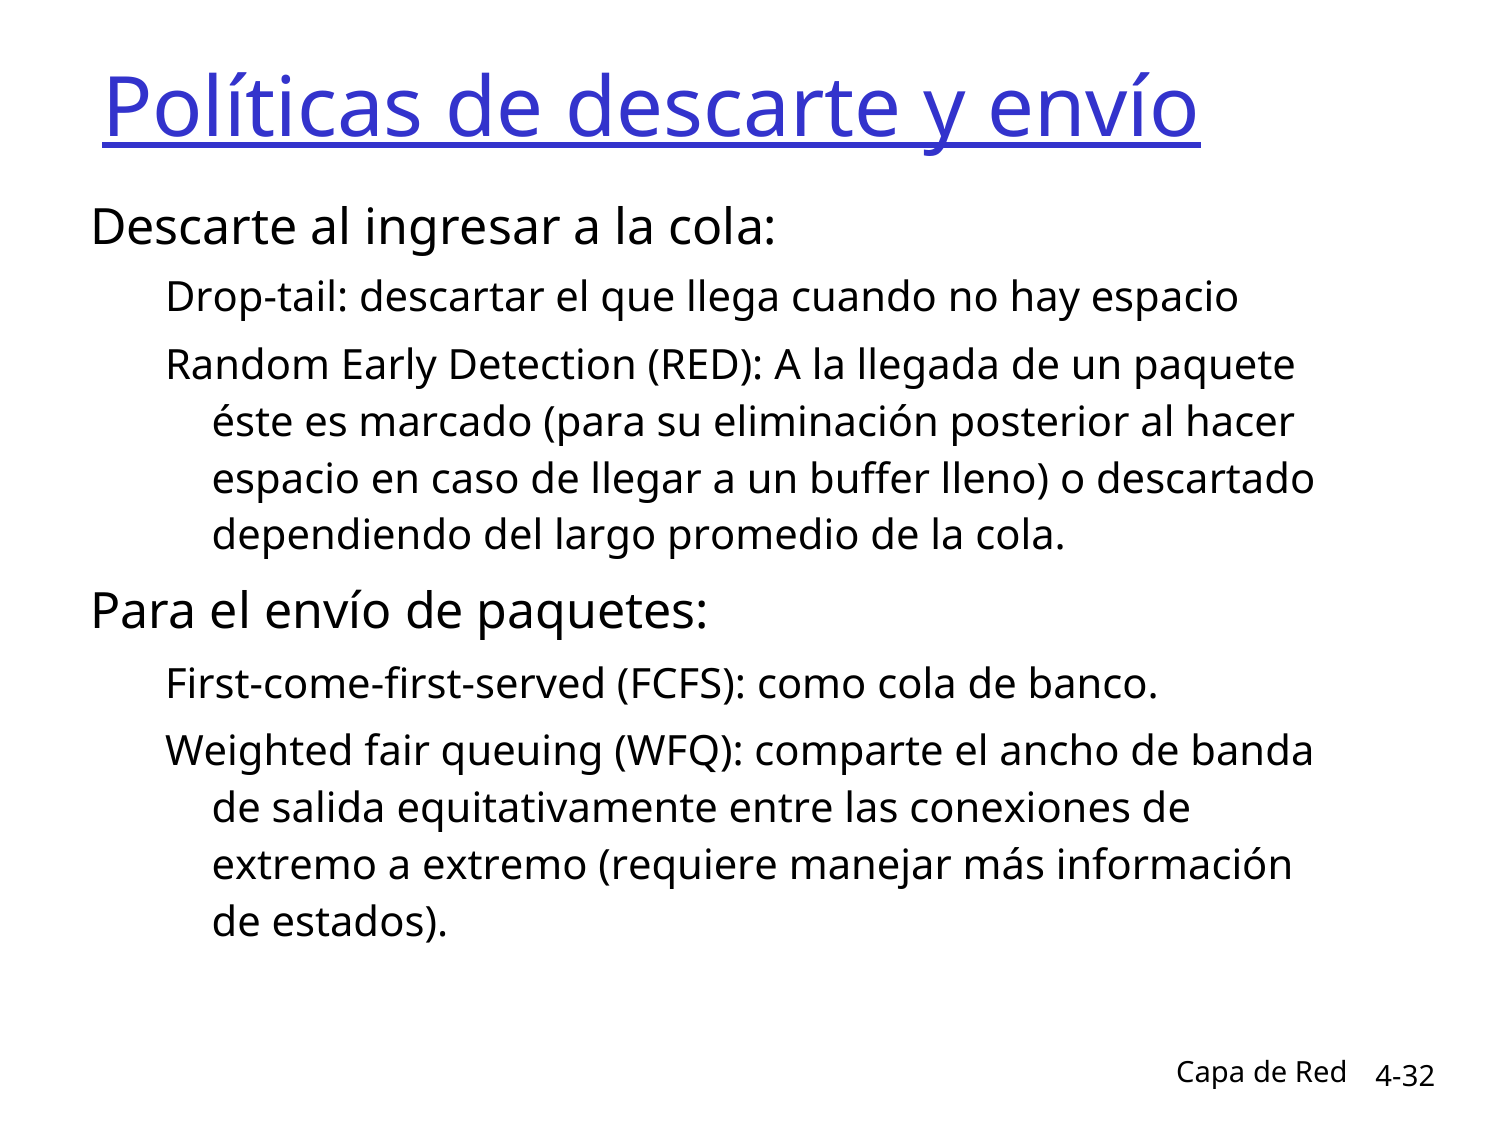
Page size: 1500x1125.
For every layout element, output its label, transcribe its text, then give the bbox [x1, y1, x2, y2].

title Políticas de descarte y envío [87, 15, 1363, 196]
list Descarte al ingresar a la cola: Drop-tail: descartar el que llega cuando no hay espacio Random Early Detection (RED): A la llegada de un paquete éste es marcado (para su eliminación posterior al hacer espacio en caso de llegar a un buffer lleno) o descartado dependiendo del largo promedio de la cola. Para el envío de paquetes: First-come-first-served (FCFS): como cola de banco. Weighted fair queuing (WFQ): comparte el ancho de banda de salida equitativamente entre las conexiones de extremo a extremo (requiere manejar más información de estados). [75, 187, 1351, 979]
